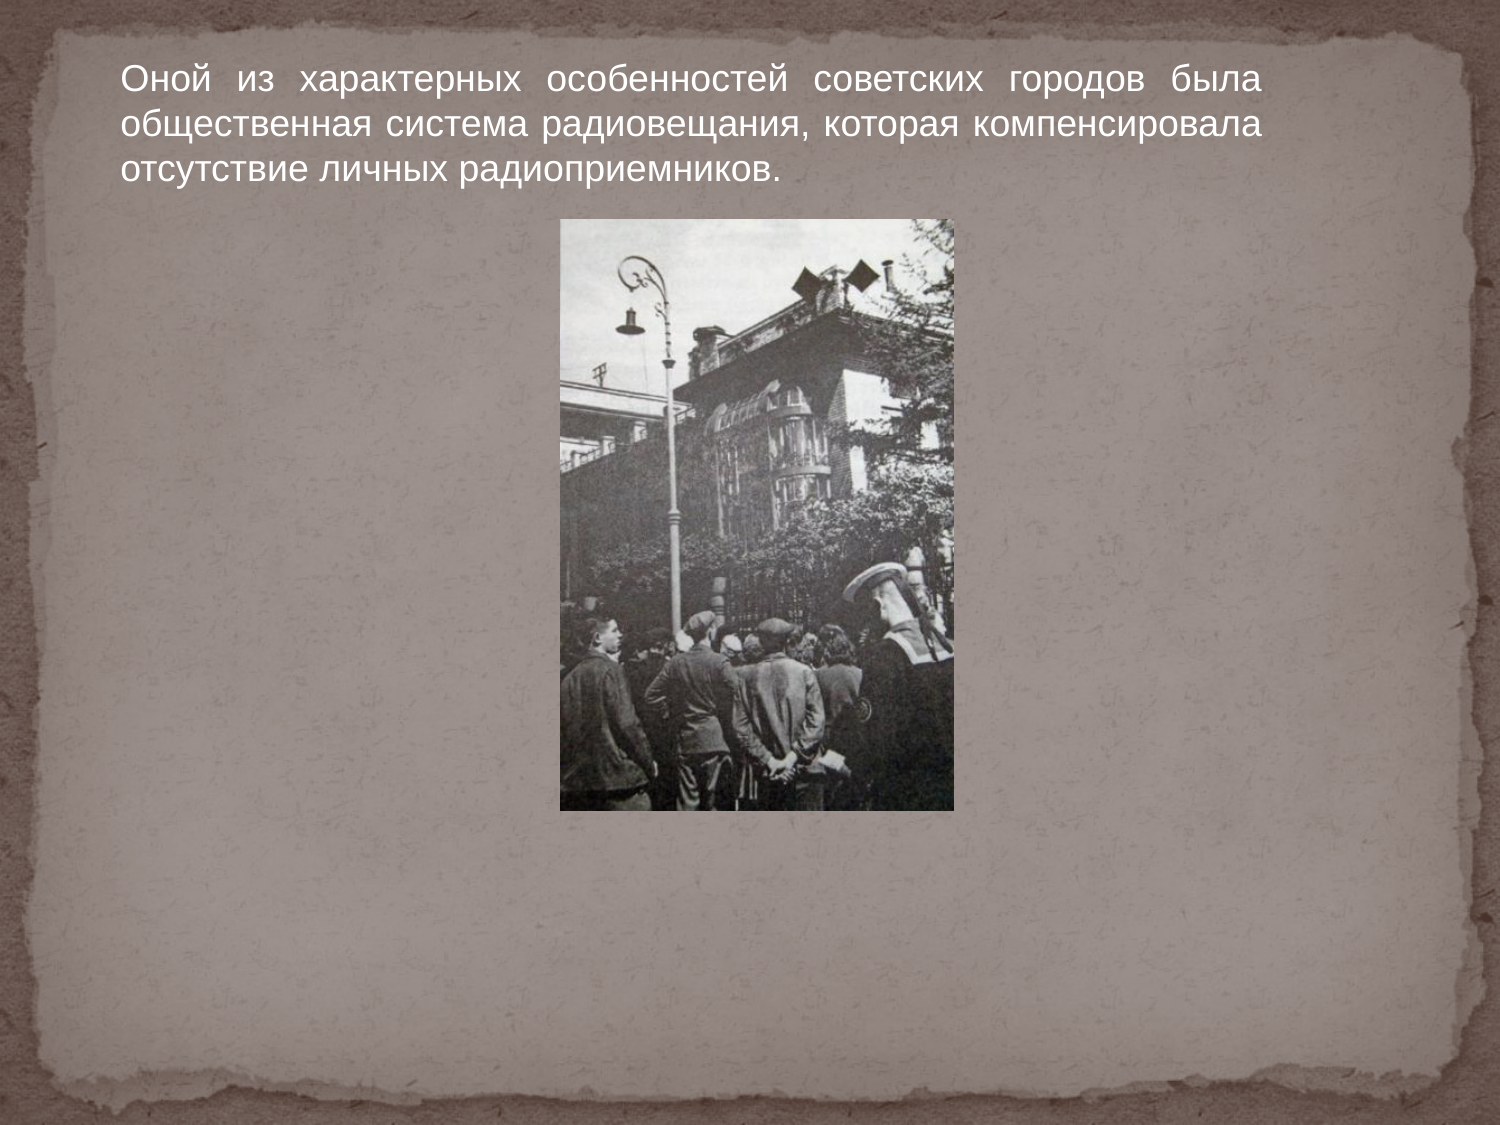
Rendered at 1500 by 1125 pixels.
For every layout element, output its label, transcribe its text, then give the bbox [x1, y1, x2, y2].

text_box Оной из характерных особенностей советских городов была общественная система радиовещания, которая компенсировала отсутствие личных радиоприемников. [105, 47, 1324, 197]
picture [560, 220, 954, 811]
